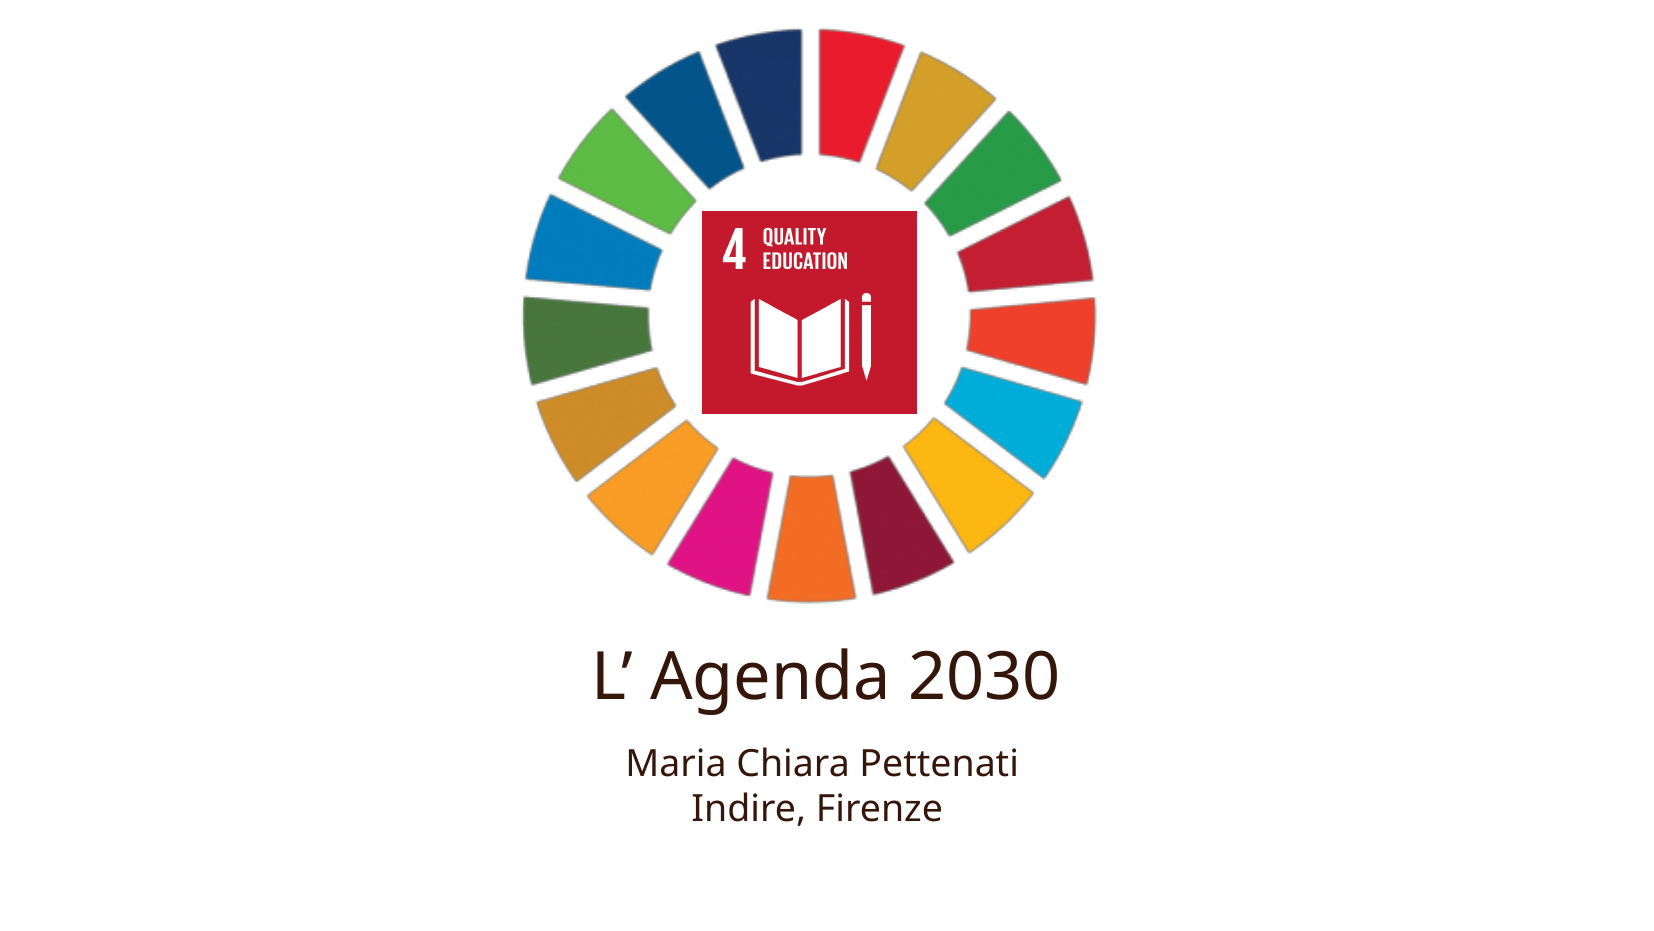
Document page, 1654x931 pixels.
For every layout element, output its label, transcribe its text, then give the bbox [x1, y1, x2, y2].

text_box Maria Chiara Pettenati Indire, Firenze [581, 723, 1064, 837]
text_box L’ Agenda 2030 [576, 618, 1077, 721]
picture [510, 18, 1109, 618]
